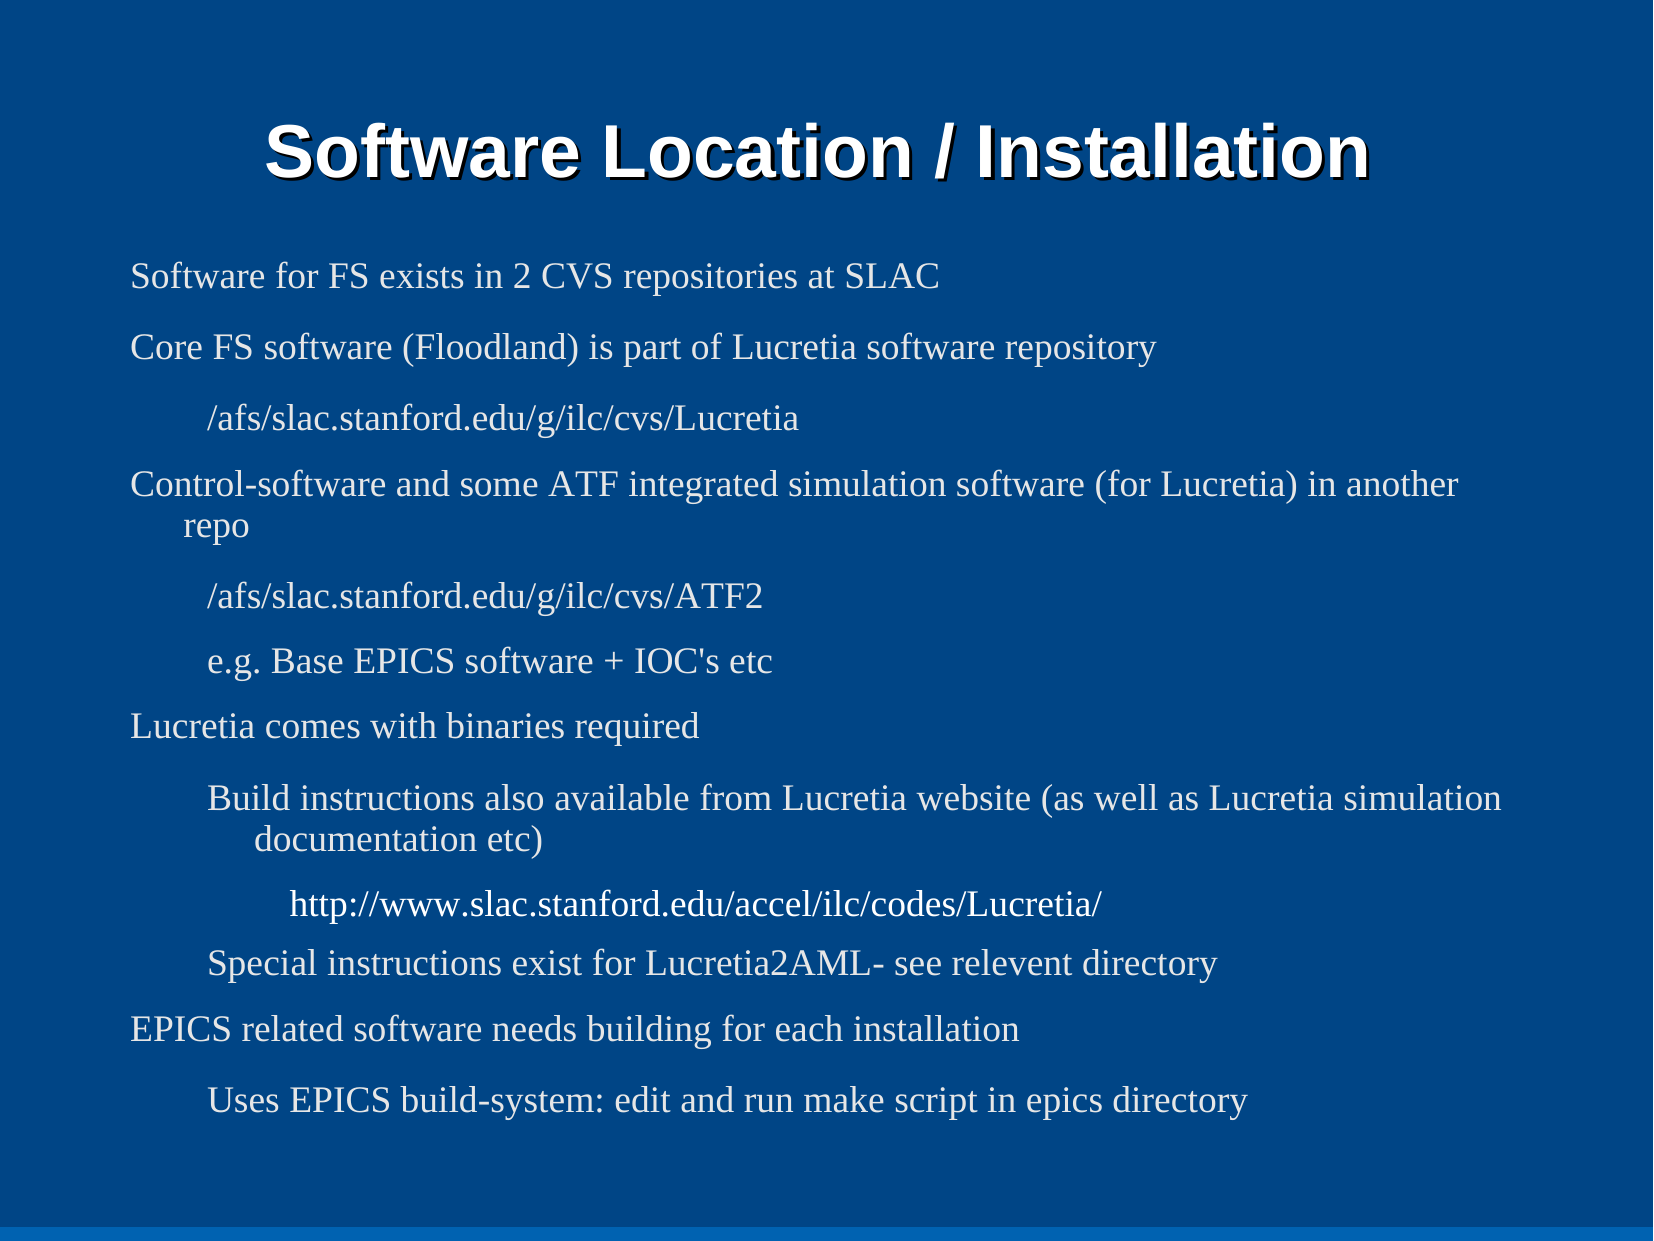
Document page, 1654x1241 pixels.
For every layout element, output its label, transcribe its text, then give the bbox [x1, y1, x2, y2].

title Software Location / Installation [112, 47, 1525, 255]
list Software for FS exists in 2 CVS repositories at SLAC Core FS software (Floodland) is part of Lucretia software repository /afs/slac.stanford.edu/g/ilc/cvs/Lucretia Control-software and some ATF integrated simulation software (for Lucretia) in another repo /afs/slac.stanford.edu/g/ilc/cvs/ATF2 e.g. Base EPICS software + IOC's etc Lucretia comes with binaries required Build instructions also available from Lucretia website (as well as Lucretia simulation documentation etc) http://www.slac.stanford.edu/accel/ilc/codes/Lucretia/ Special instructions exist for Lucretia2AML- see relevent directory EPICS related software needs building for each installation Uses EPICS build-system: edit and run make script in epics directory [112, 255, 1525, 1176]
